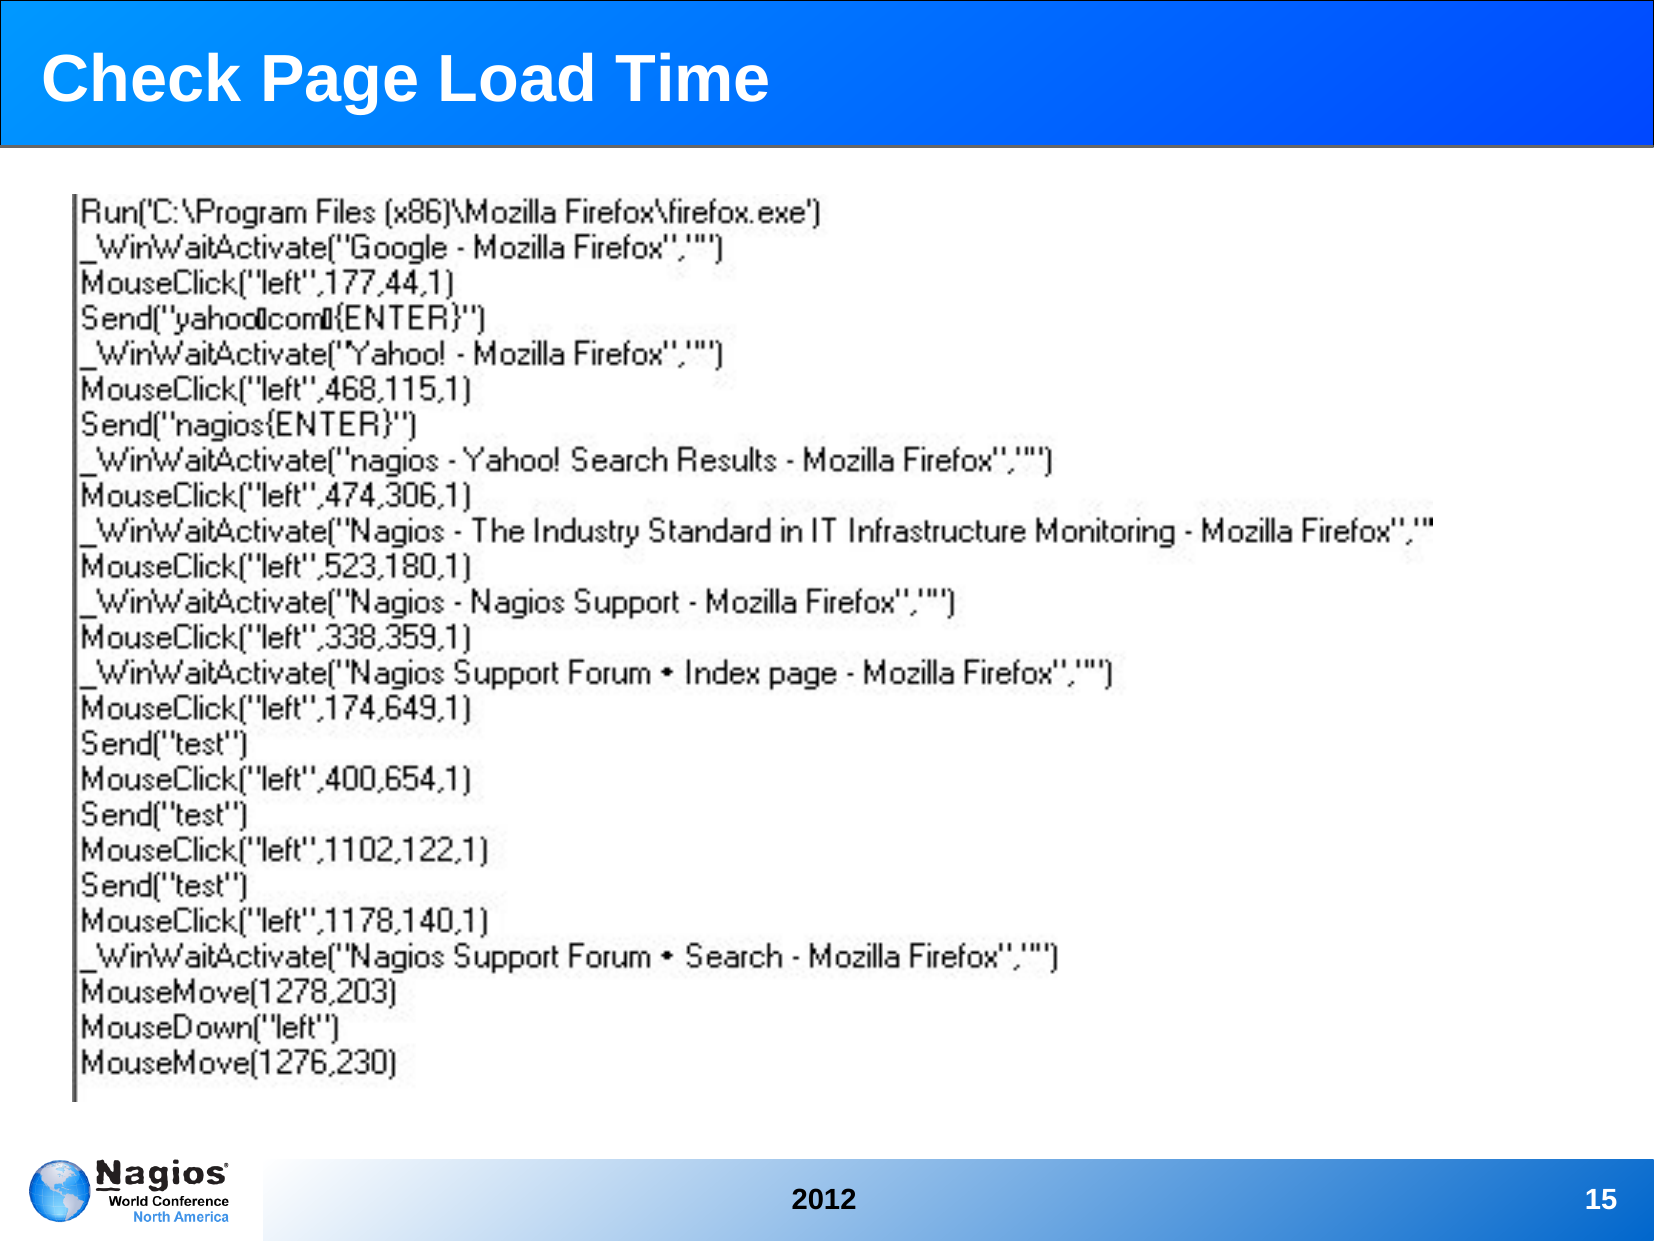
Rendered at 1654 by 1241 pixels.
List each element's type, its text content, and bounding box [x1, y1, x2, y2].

picture [29, 1159, 229, 1235]
picture [72, 194, 1433, 1102]
title Check Page Load Time [41, 0, 1248, 211]
